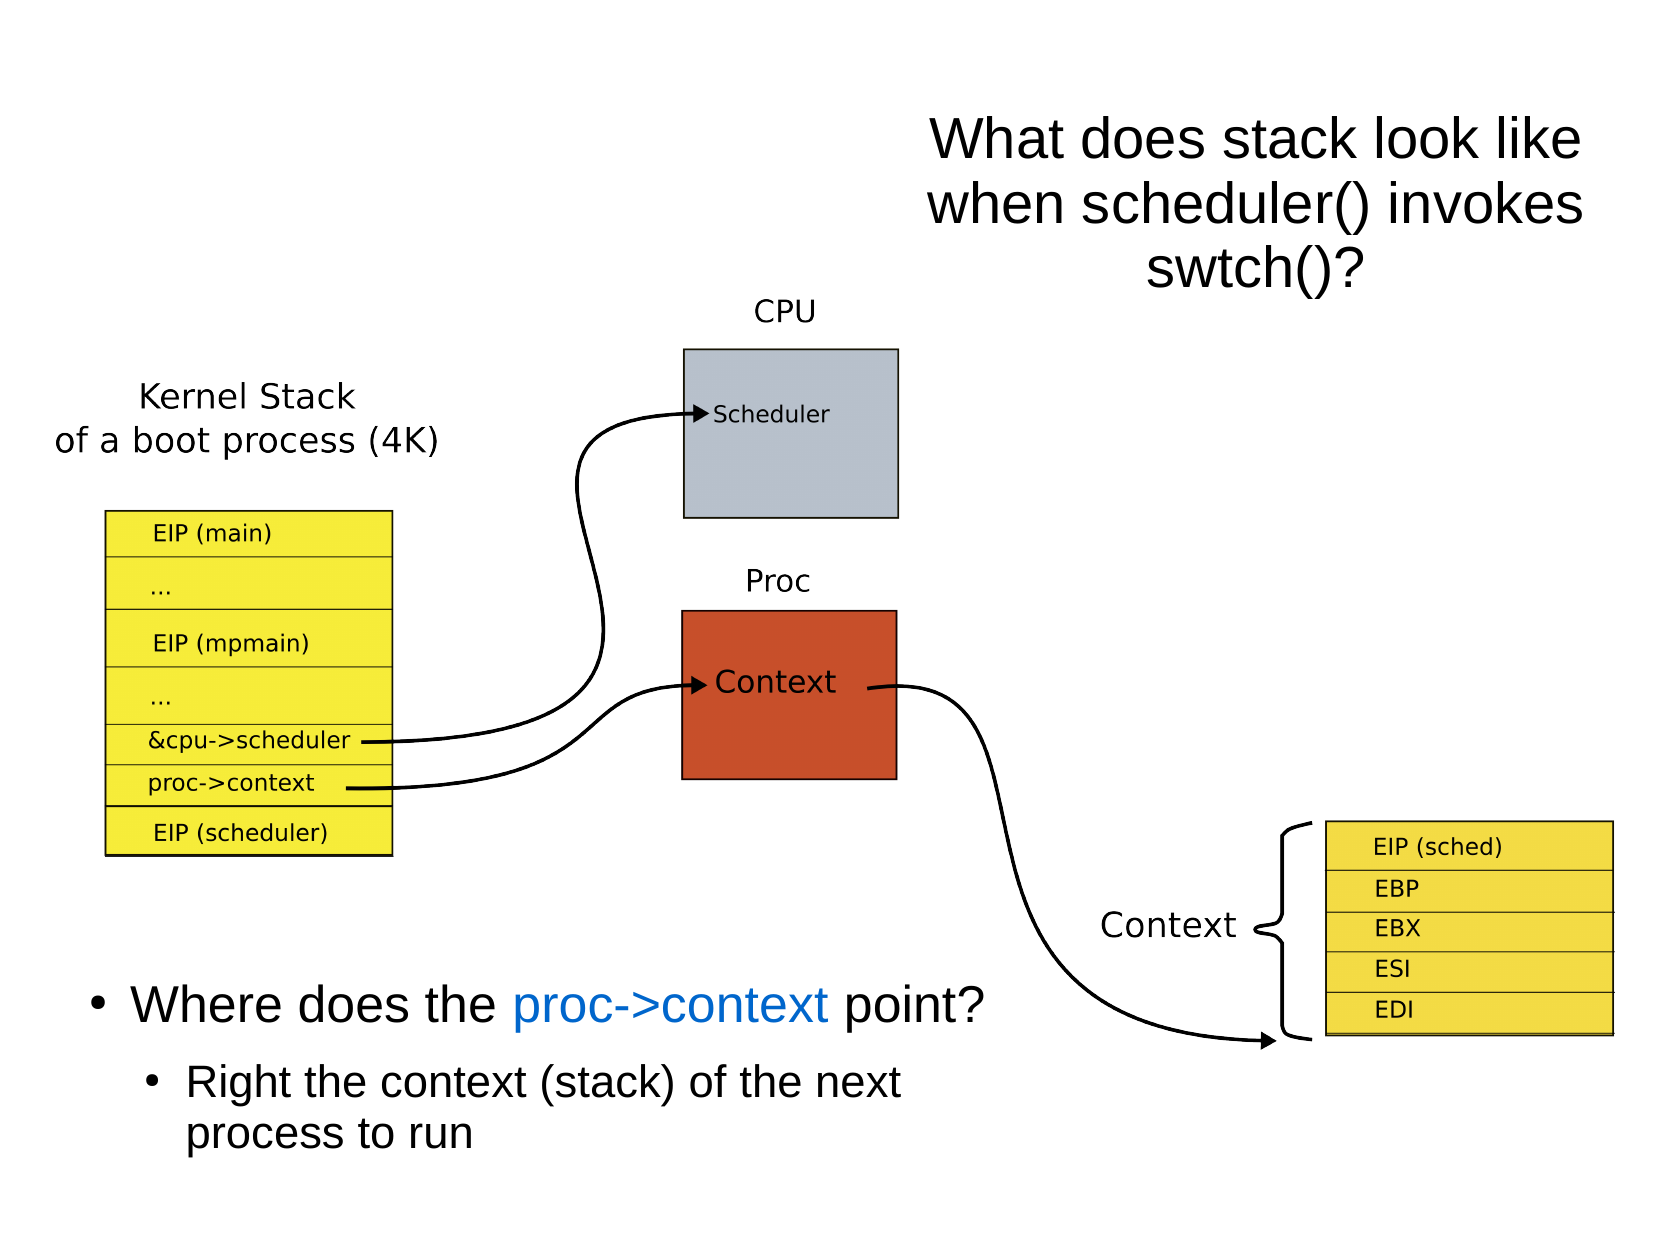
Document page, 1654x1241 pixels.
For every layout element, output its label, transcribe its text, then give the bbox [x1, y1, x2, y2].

list Where does the proc->context point? Right the context (stack) of the next process to run [75, 1050, 1013, 1163]
list What does stack look like when scheduler() invokes swtch()? [900, 105, 1613, 299]
picture [56, 299, 1615, 1050]
